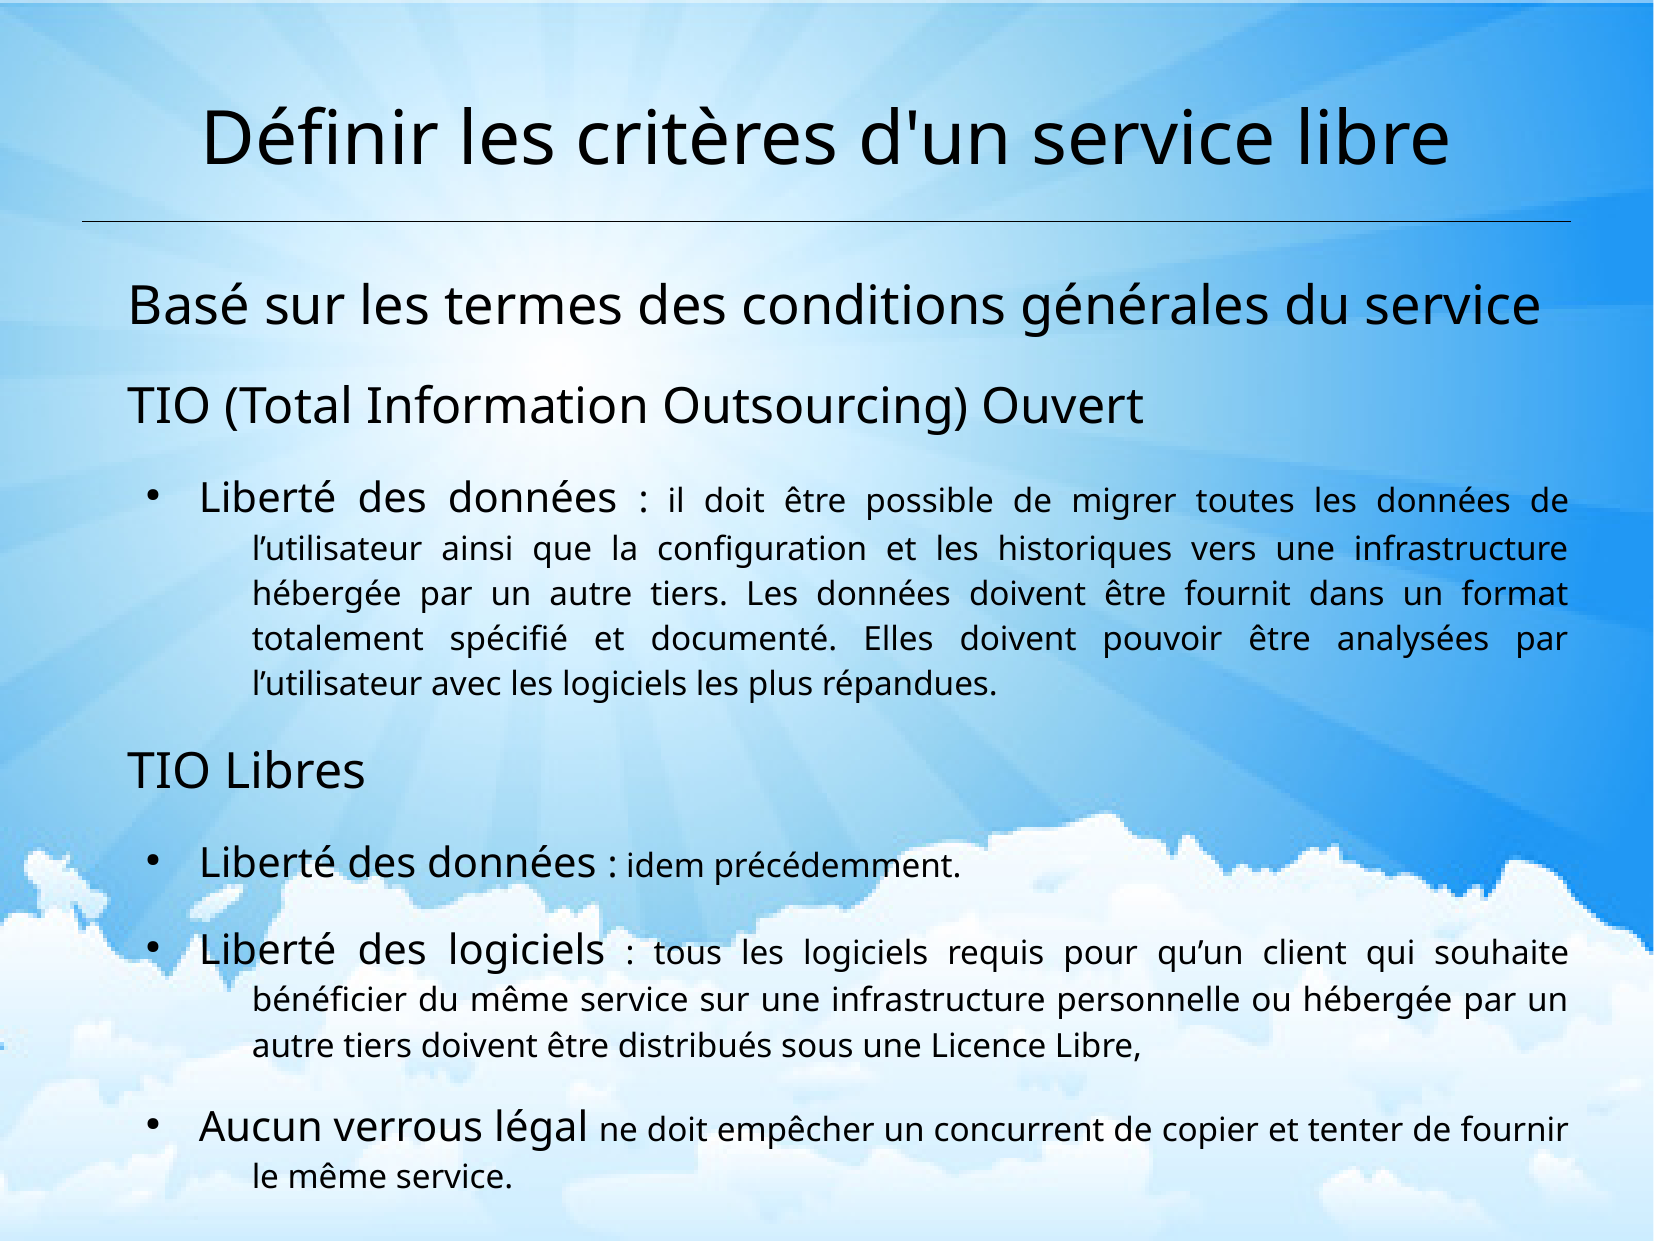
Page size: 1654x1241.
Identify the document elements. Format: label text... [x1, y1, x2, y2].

title Définir les critères d'un service libre [82, 51, 1571, 219]
list Basé sur les termes des conditions générales du service TIO (Total Information Outsourcing) Ouvert Liberté des données : il doit être possible de migrer toutes les données de l’utilisateur ainsi que la configuration et les historiques vers une infrastructure hébergée par un autre tiers. Les données doivent être fournit dans un format totalement spécifié et documenté. Elles doivent pouvoir être analysées par l’utilisateur avec les logiciels les plus répandues. TIO Libres Liberté des données : idem précédemment. Liberté des logiciels : tous les logiciels requis pour qu’un client qui souhaite bénéficier du même service sur une infrastructure personnelle ou hébergée par un autre tiers doivent être distribués sous une Licence Libre, Aucun verrous légal ne doit empêcher un concurrent de copier et tenter de fournir le même service. Source : FFI (Foundation for a Free Information Infrastructure ) [110, 266, 1571, 1176]
picture [0, 0, 1654, 1241]
